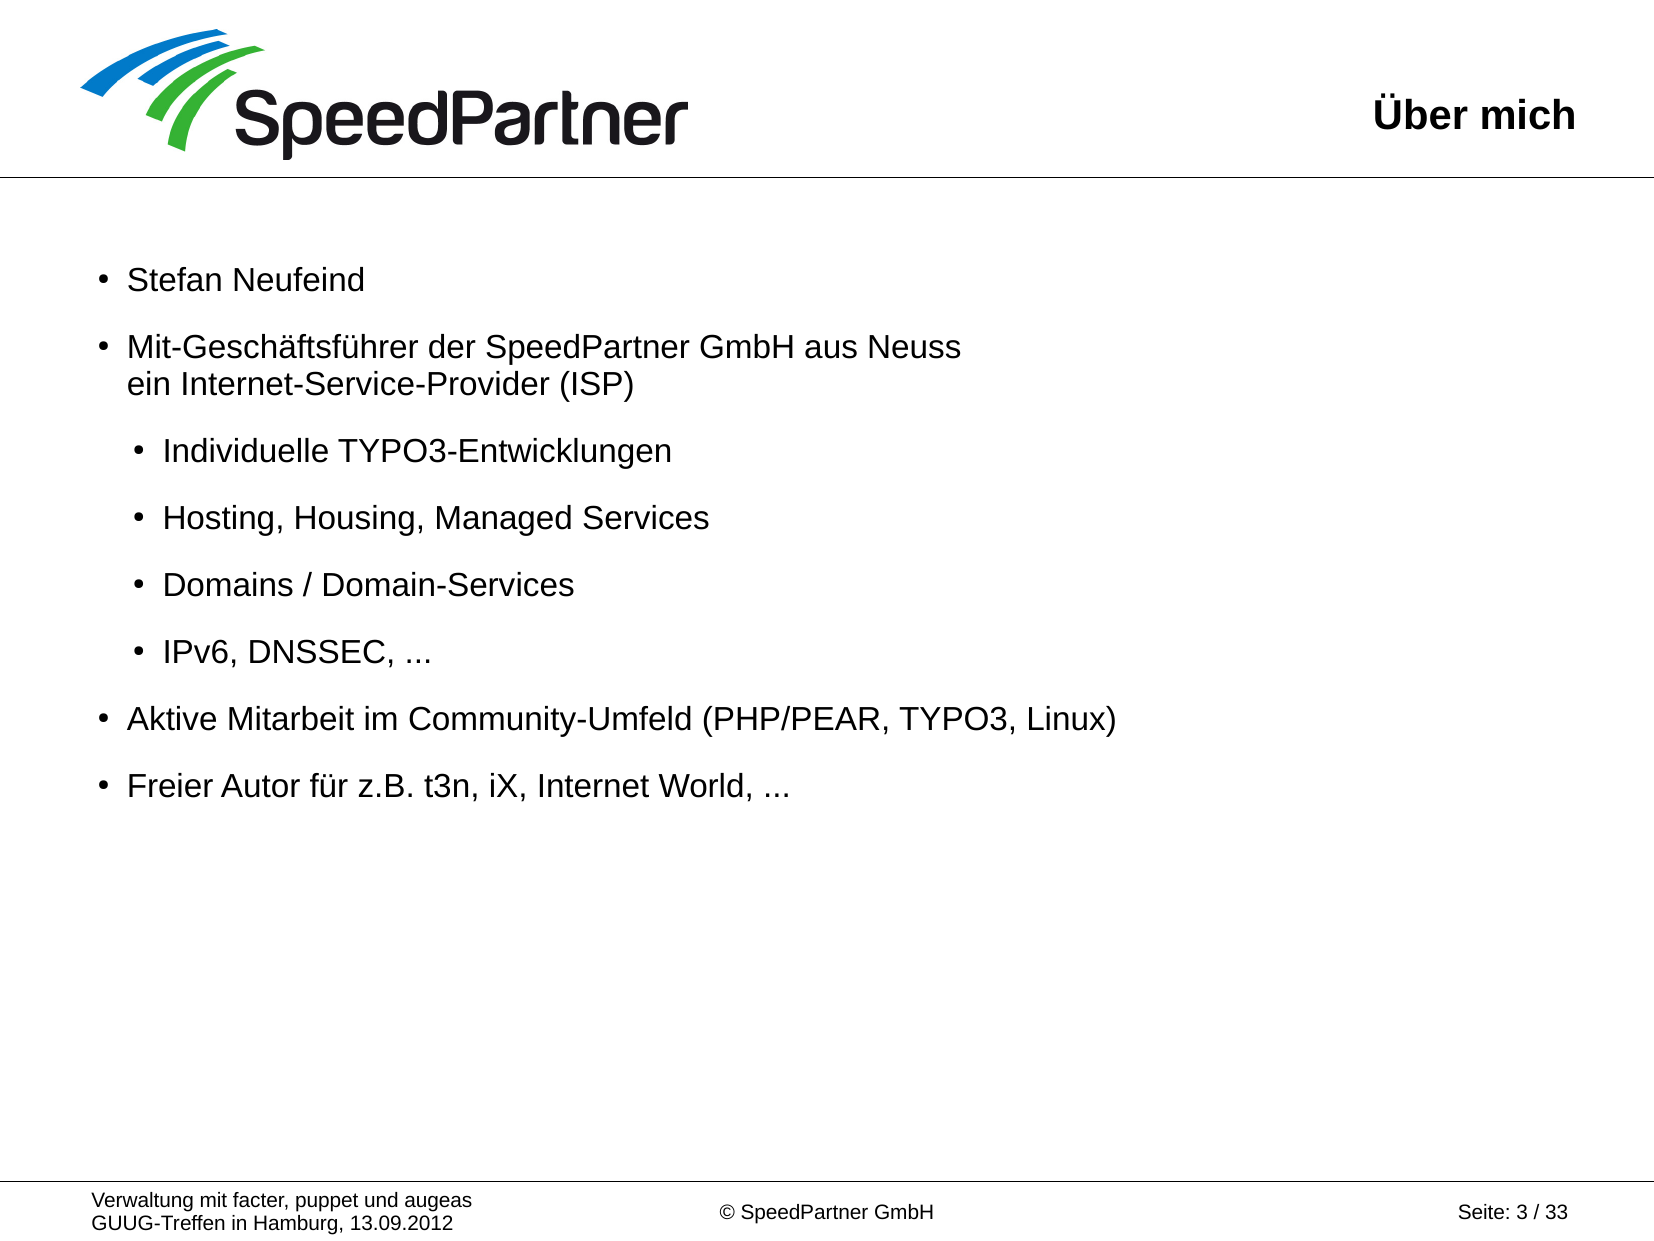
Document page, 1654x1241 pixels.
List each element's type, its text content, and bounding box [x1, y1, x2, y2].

text_box Stefan Neufeind Mit-Geschäftsführer der SpeedPartner GmbH aus Neuss ein Internet-Service-Provider (ISP) Individuelle TYPO3-Entwicklungen Hosting, Housing, Managed Services Domains / Domain-Services IPv6, DNSSEC, ... Aktive Mitarbeit im Community-Umfeld (PHP/PEAR, TYPO3, Linux) Freier Autor für z.B. t3n, iX, Internet World, ... [82, 253, 1565, 1177]
picture [80, 29, 688, 160]
title Über mich [590, 70, 1577, 160]
